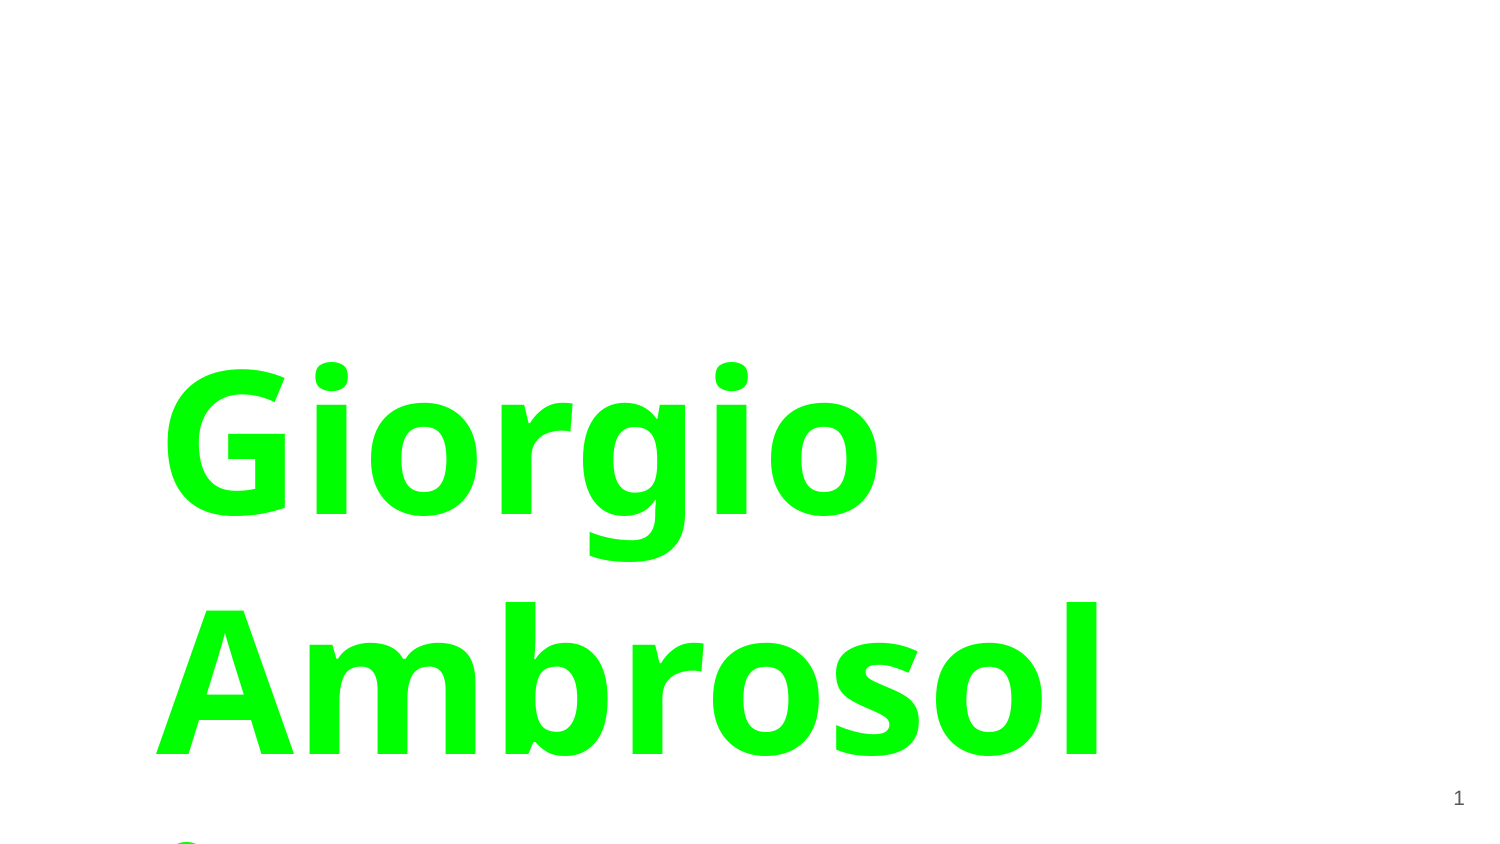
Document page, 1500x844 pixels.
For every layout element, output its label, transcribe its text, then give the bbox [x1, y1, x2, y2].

title Giorgio Ambrosoli [141, 307, 1134, 834]
